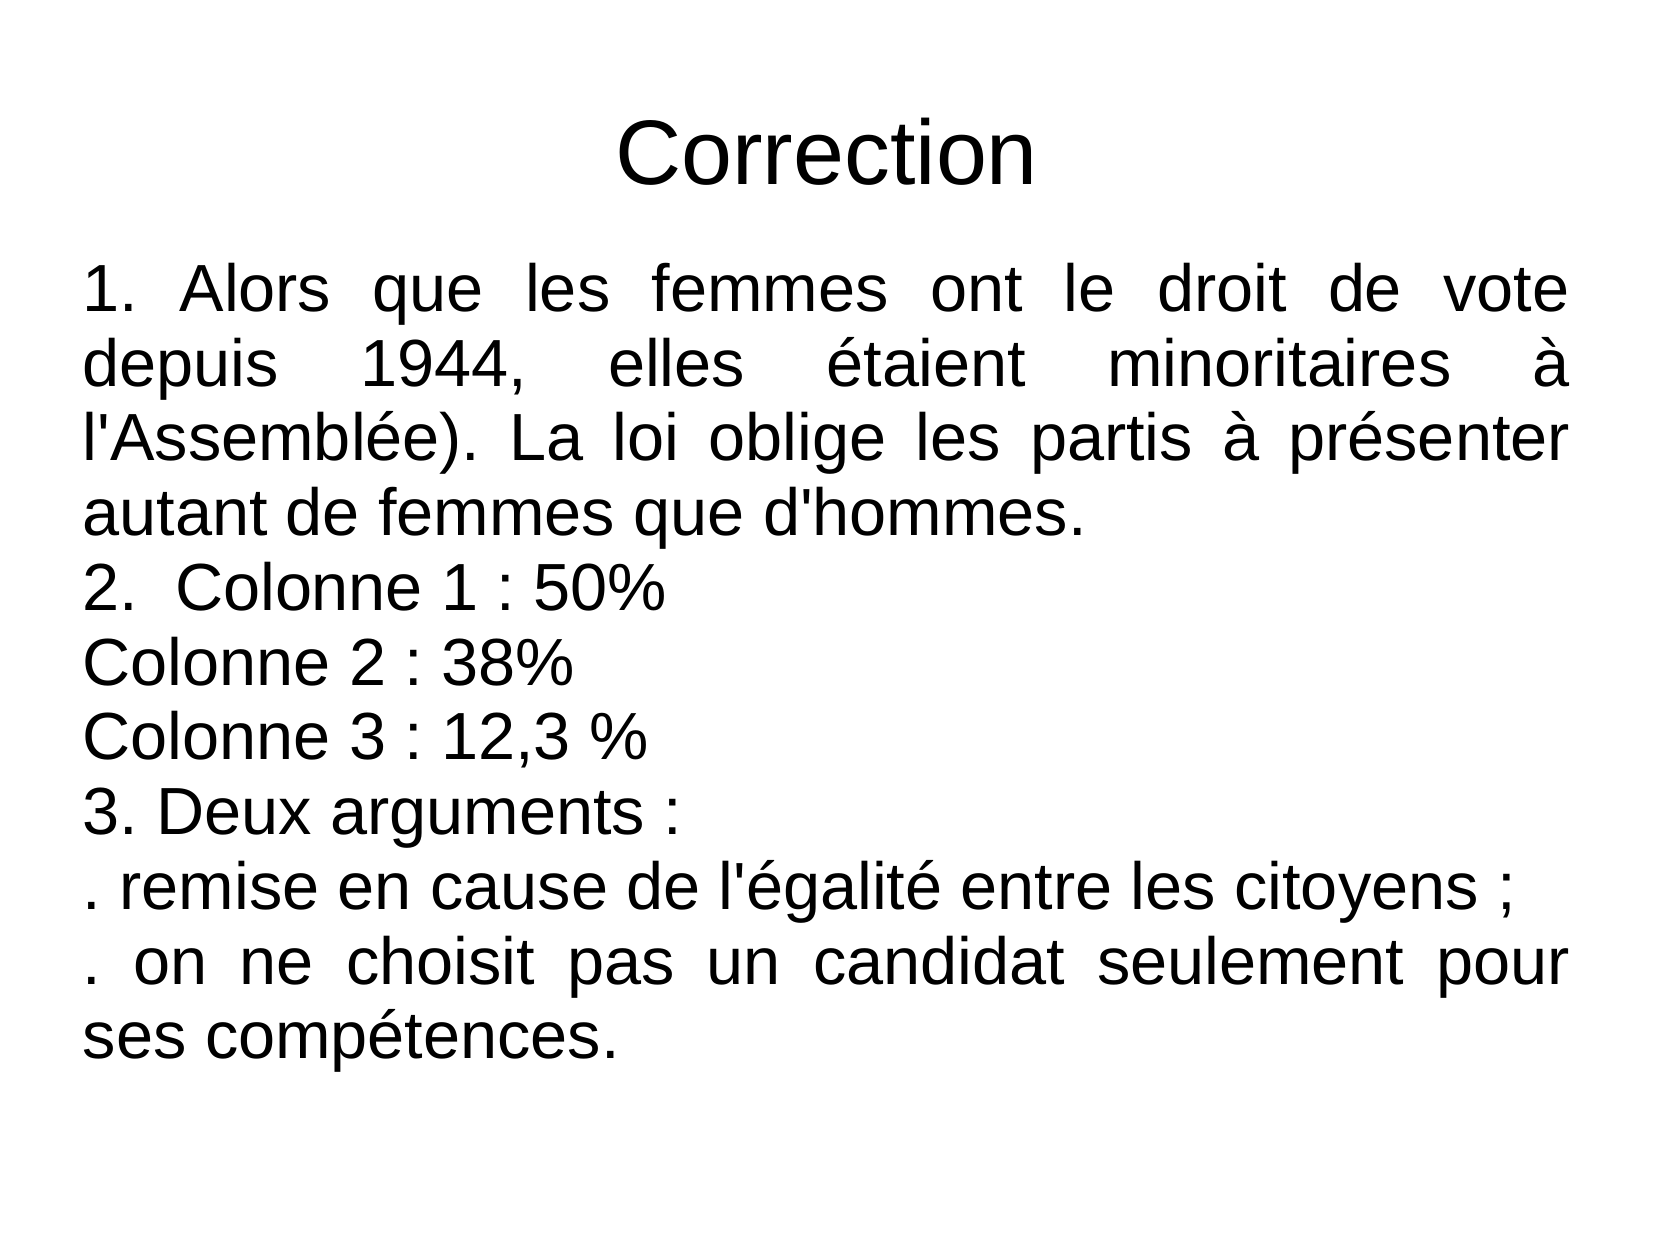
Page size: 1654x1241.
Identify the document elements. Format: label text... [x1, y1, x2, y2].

subtitle 1. Alors que les femmes ont le droit de vote depuis 1944, elles étaient minoritaires à l'Assemblée). La loi oblige les partis à présenter autant de femmes que d'hommes. 2. Colonne 1 : 50% Colonne 2 : 38% Colonne 3 : 12,3 % 3. Deux arguments : . remise en cause de l'égalité entre les citoyens ; . on ne choisit pas un candidat seulement pour ses compétences. [82, 250, 1571, 1149]
title Correction [82, 56, 1571, 250]
